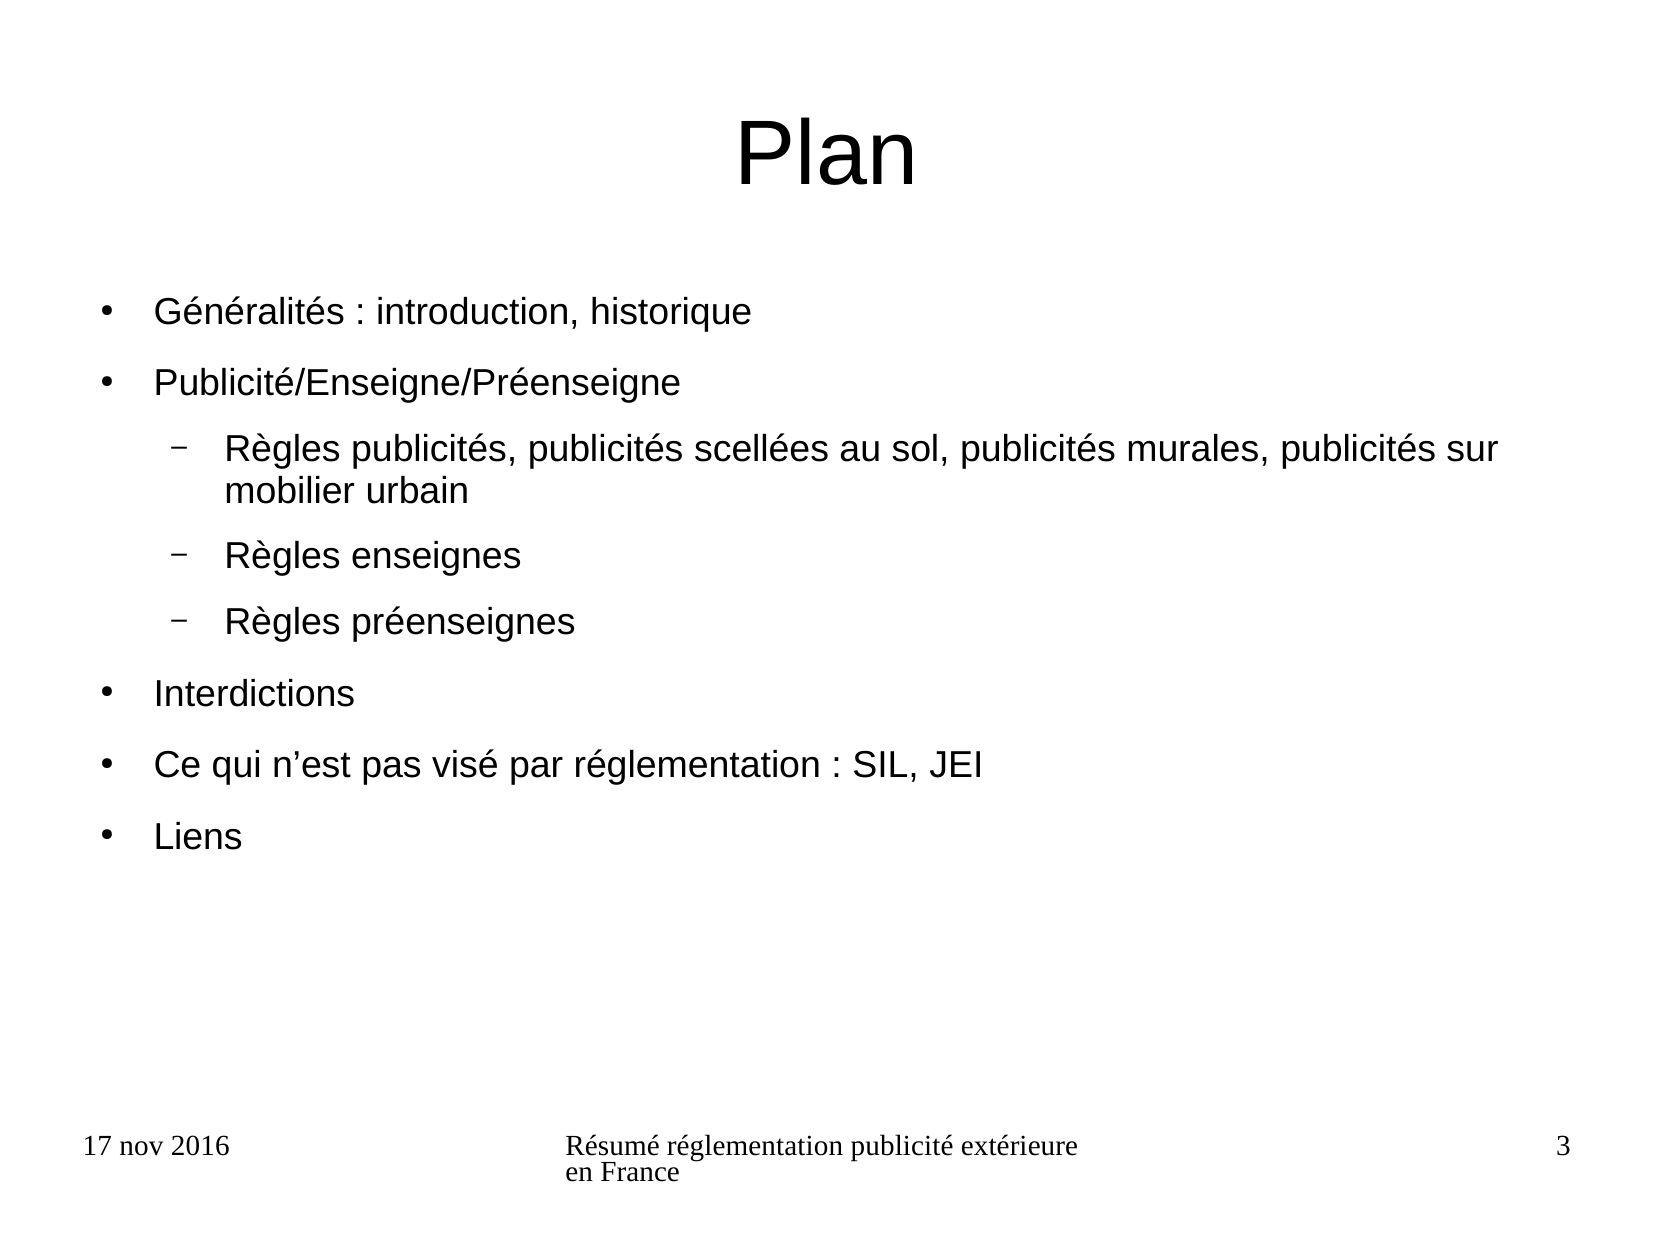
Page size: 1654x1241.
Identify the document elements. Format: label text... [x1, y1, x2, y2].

title Plan [82, 49, 1571, 257]
list Généralités : introduction, historique Publicité/Enseigne/Préenseigne Règles publicités, publicités scellées au sol, publicités murales, publicités sur mobilier urbain Règles enseignes Règles préenseignes Interdictions Ce qui n’est pas visé par réglementation : SIL, JEI Liens [82, 290, 1571, 1010]
